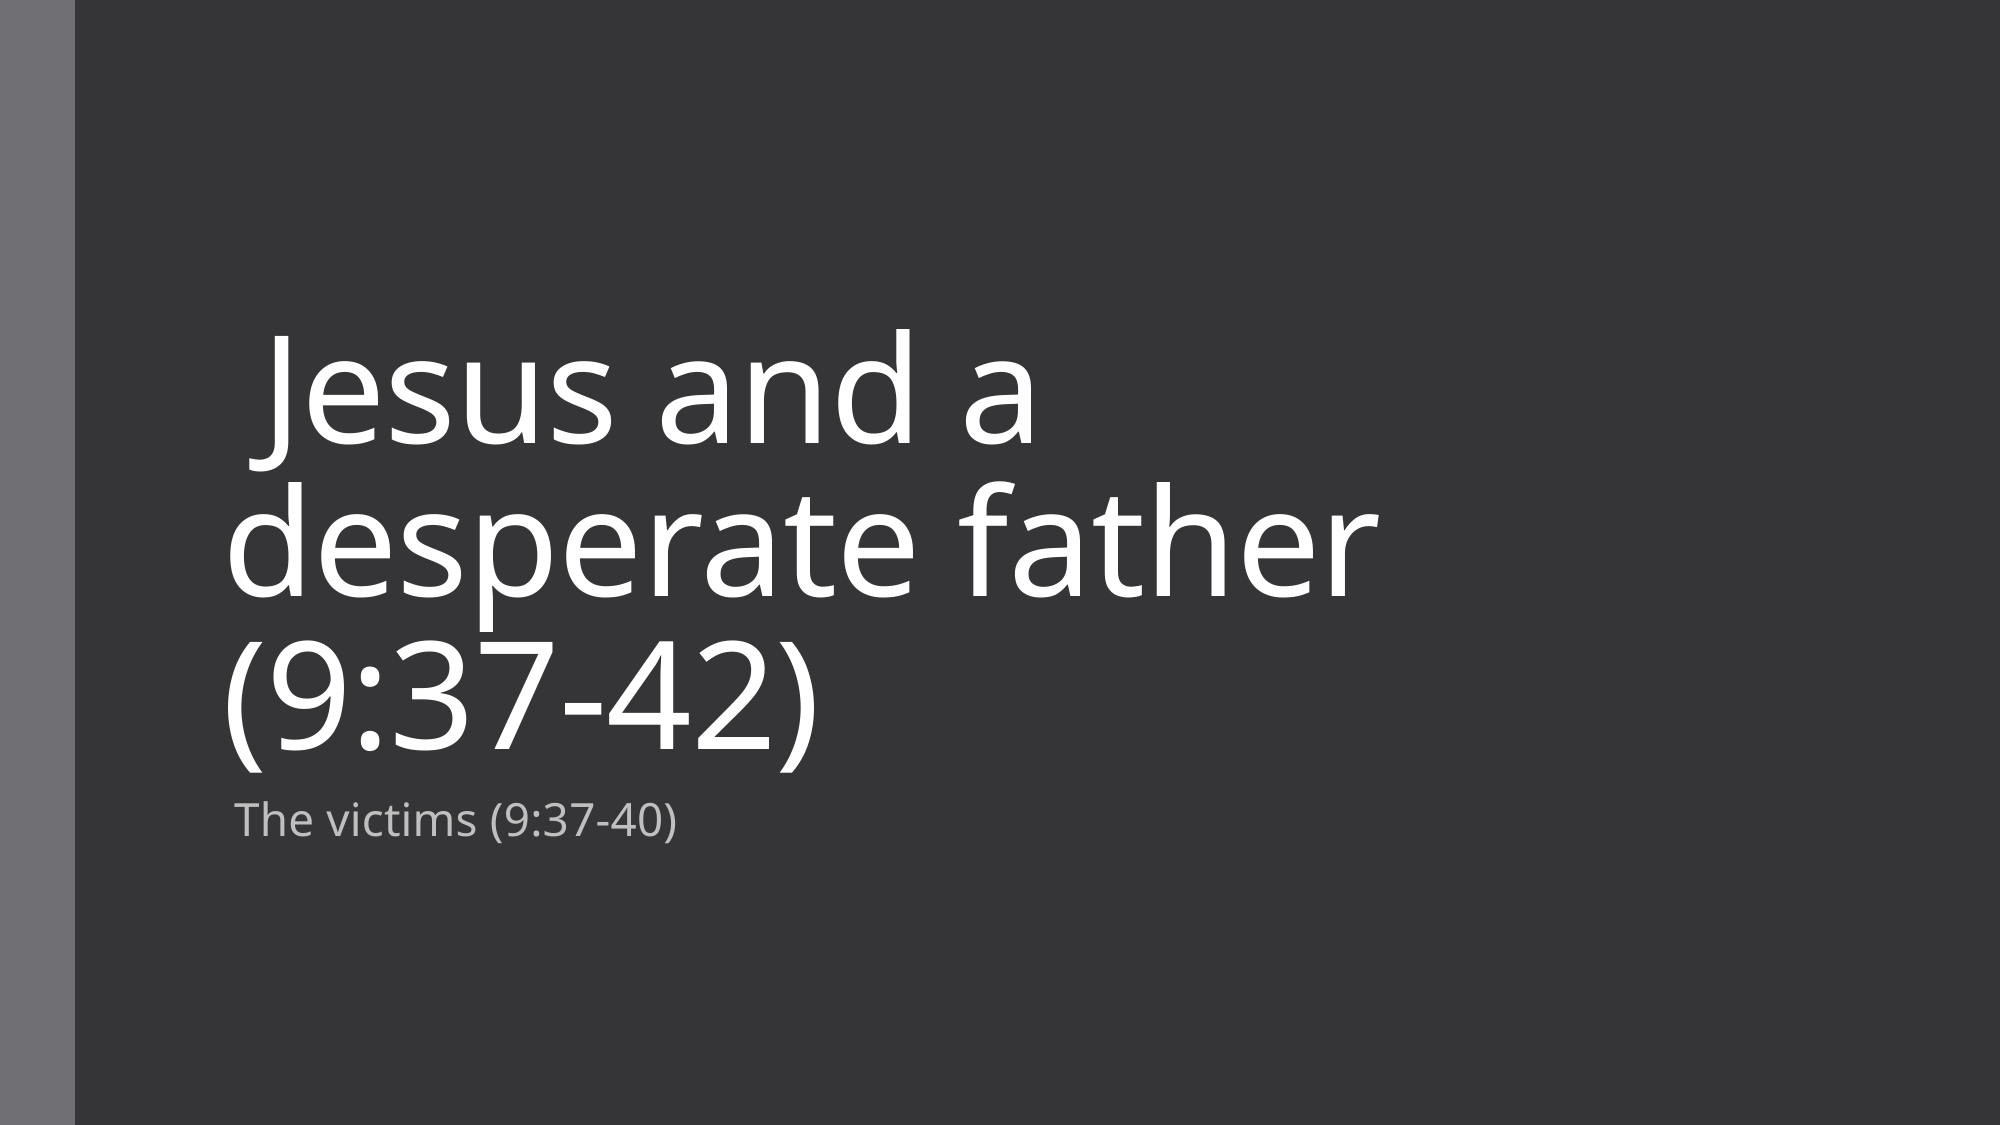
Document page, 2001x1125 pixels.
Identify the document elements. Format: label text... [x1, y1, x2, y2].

subtitle The victims (9:37-40) [206, 787, 1752, 1066]
title Jesus and a desperate father (9:37-42) [206, 124, 1752, 787]
